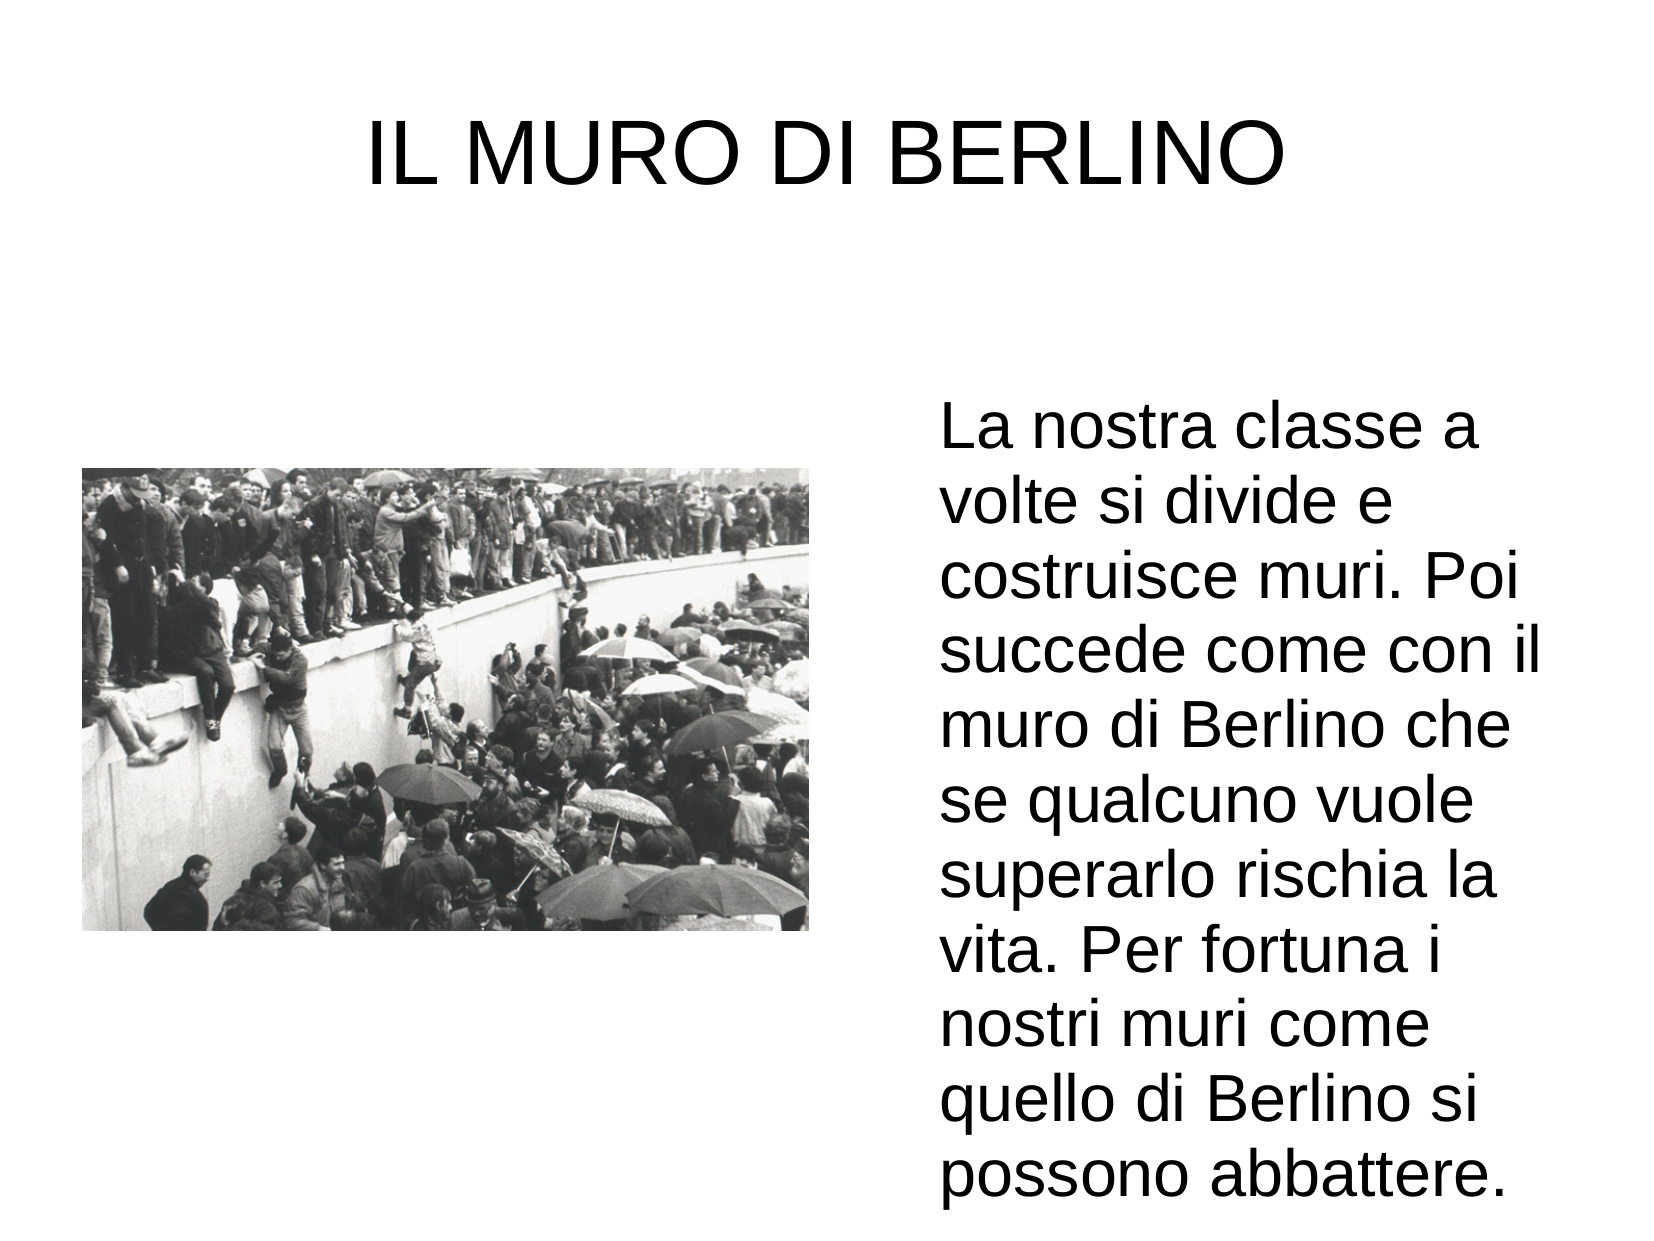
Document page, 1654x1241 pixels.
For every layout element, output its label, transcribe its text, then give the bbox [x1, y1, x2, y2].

title IL MURO DI BERLINO [82, 49, 1571, 257]
list La nostra classe a volte si divide e costruisce muri. Poi succede come con il muro di Berlino che se qualcuno vuole superarlo rischia la vita. Per fortuna i nostri muri come quello di Berlino si possono abbattere. [868, 179, 1595, 1211]
picture [82, 468, 809, 931]
